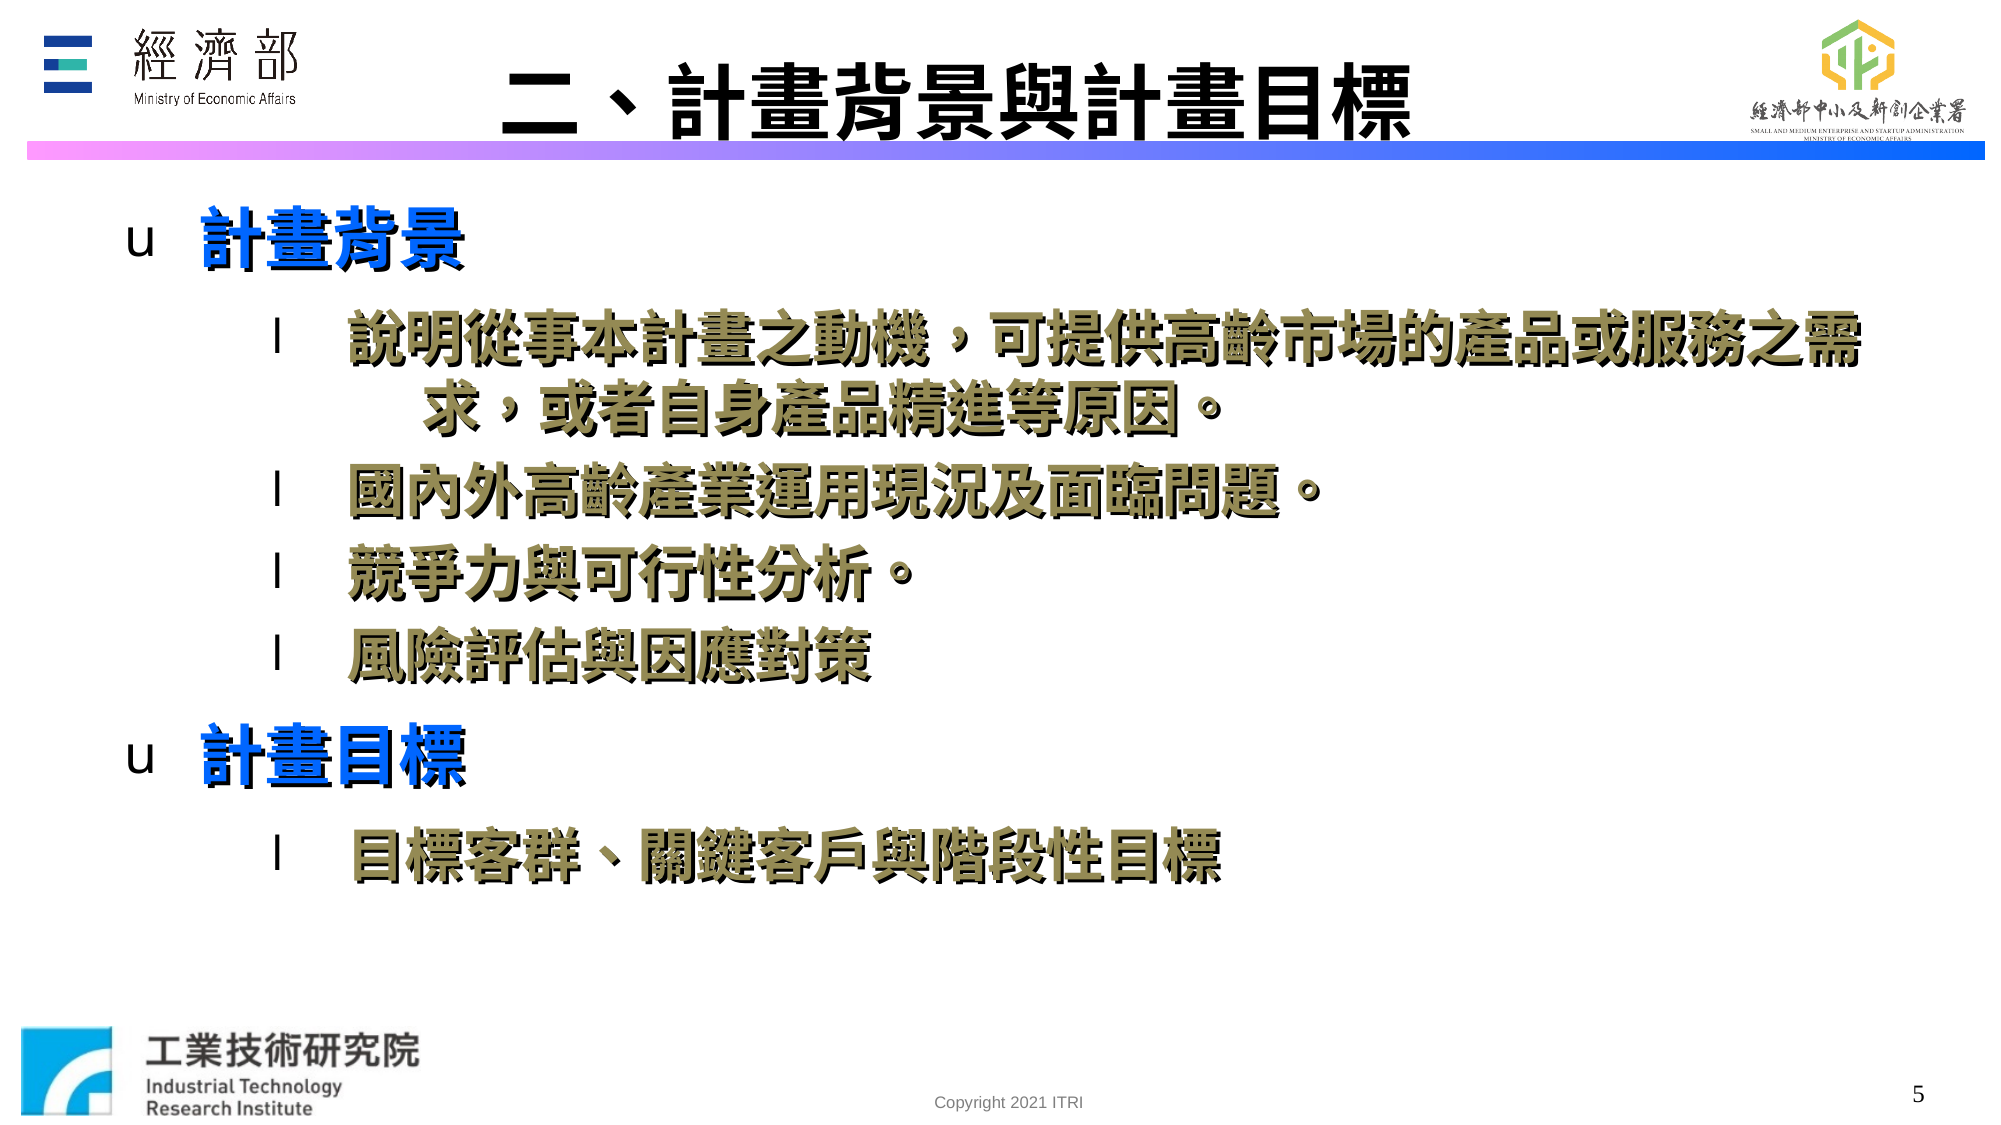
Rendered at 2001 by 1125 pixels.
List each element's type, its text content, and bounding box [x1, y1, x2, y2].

text_box 二、計畫背景與計畫目標 [271, 22, 1641, 127]
list 計畫背景 說明從事本計畫之動機，可提供高齡市場的產品或服務之需求，或者自身產品精進等原因。 國內外高齡產業運用現況及面臨問題。 競爭力與可行性分析。 風險評估與因應對策 計畫目標 目標客群、關鍵客戶與階段性目標 [121, 193, 1881, 946]
text_box 5 [1897, 1070, 1983, 1121]
